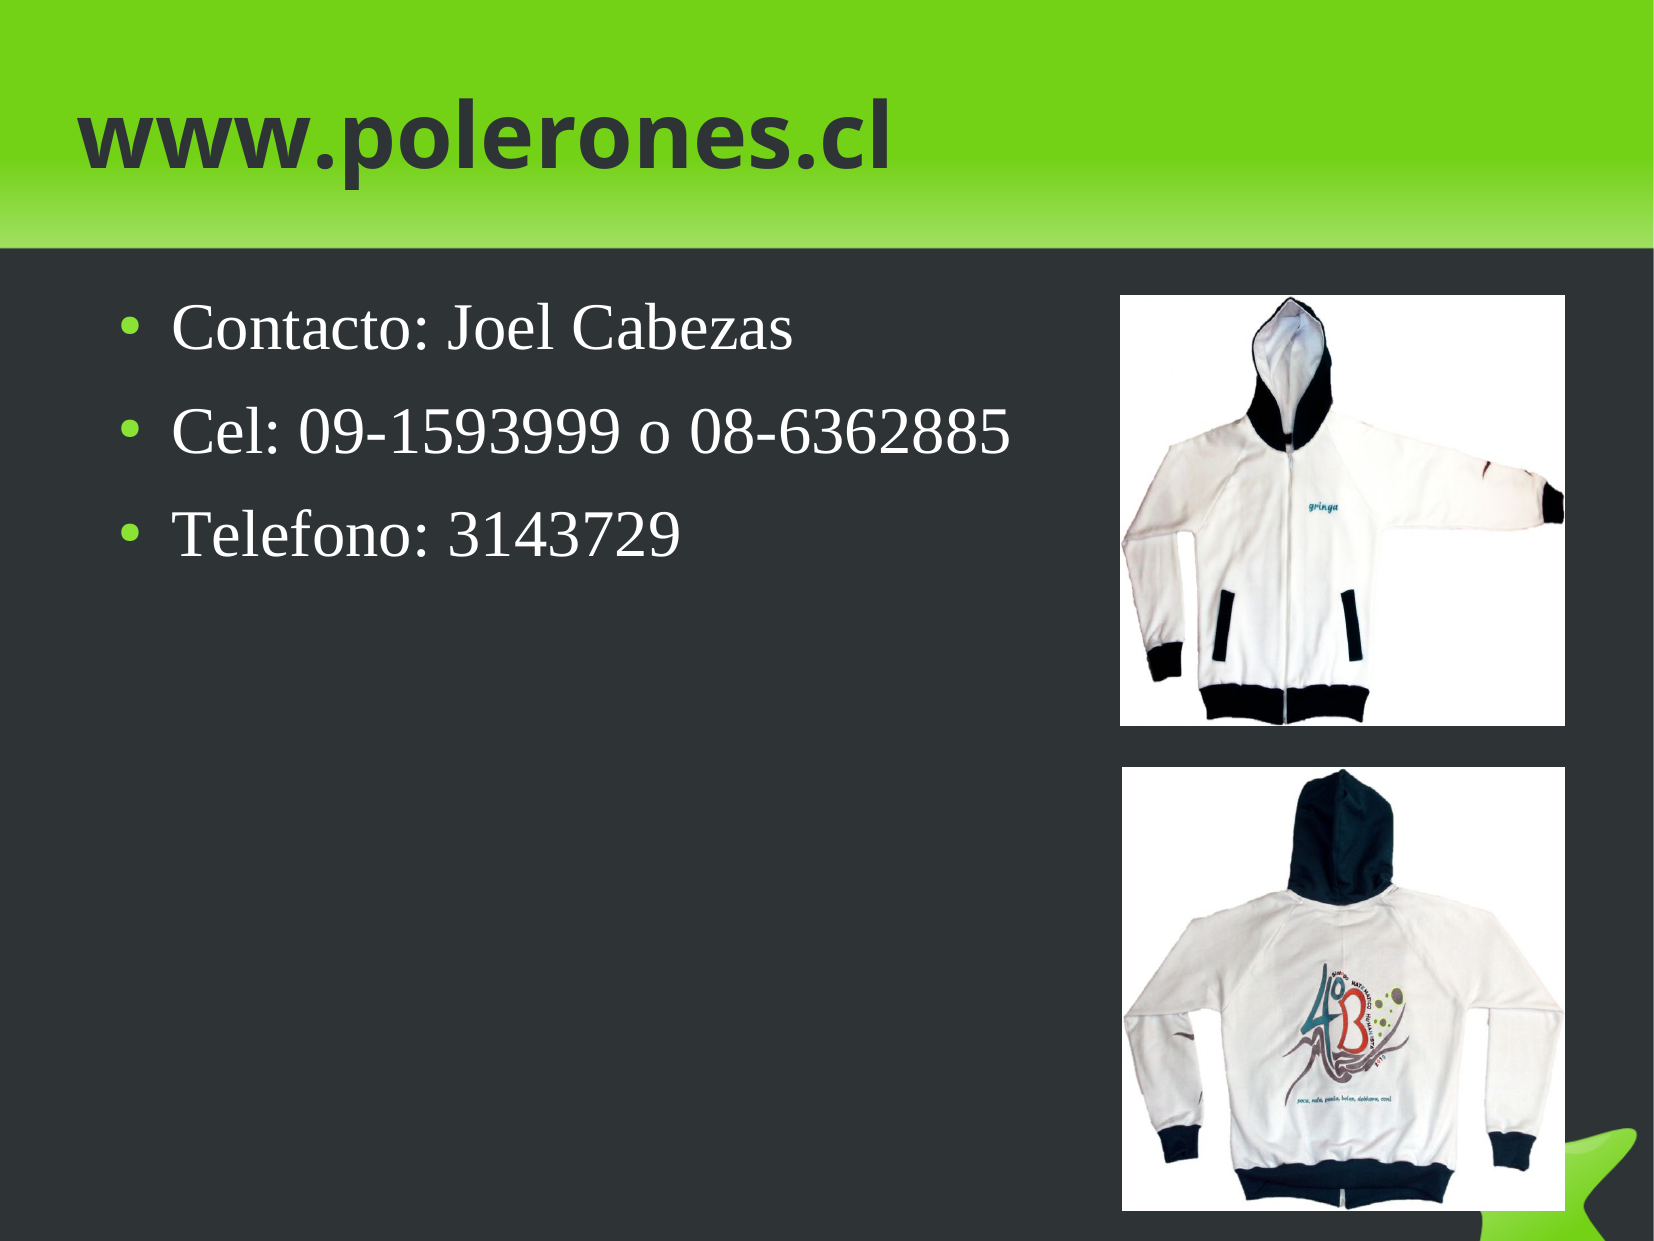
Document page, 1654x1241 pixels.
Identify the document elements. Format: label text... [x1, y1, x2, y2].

picture [0, 0, 1654, 1241]
title www.polerones.cl [76, 36, 1565, 229]
list Contacto: Joel Cabezas Cel: 09-1593999 o 08-6362885 Telefono: 3143729 [82, 290, 1571, 1094]
